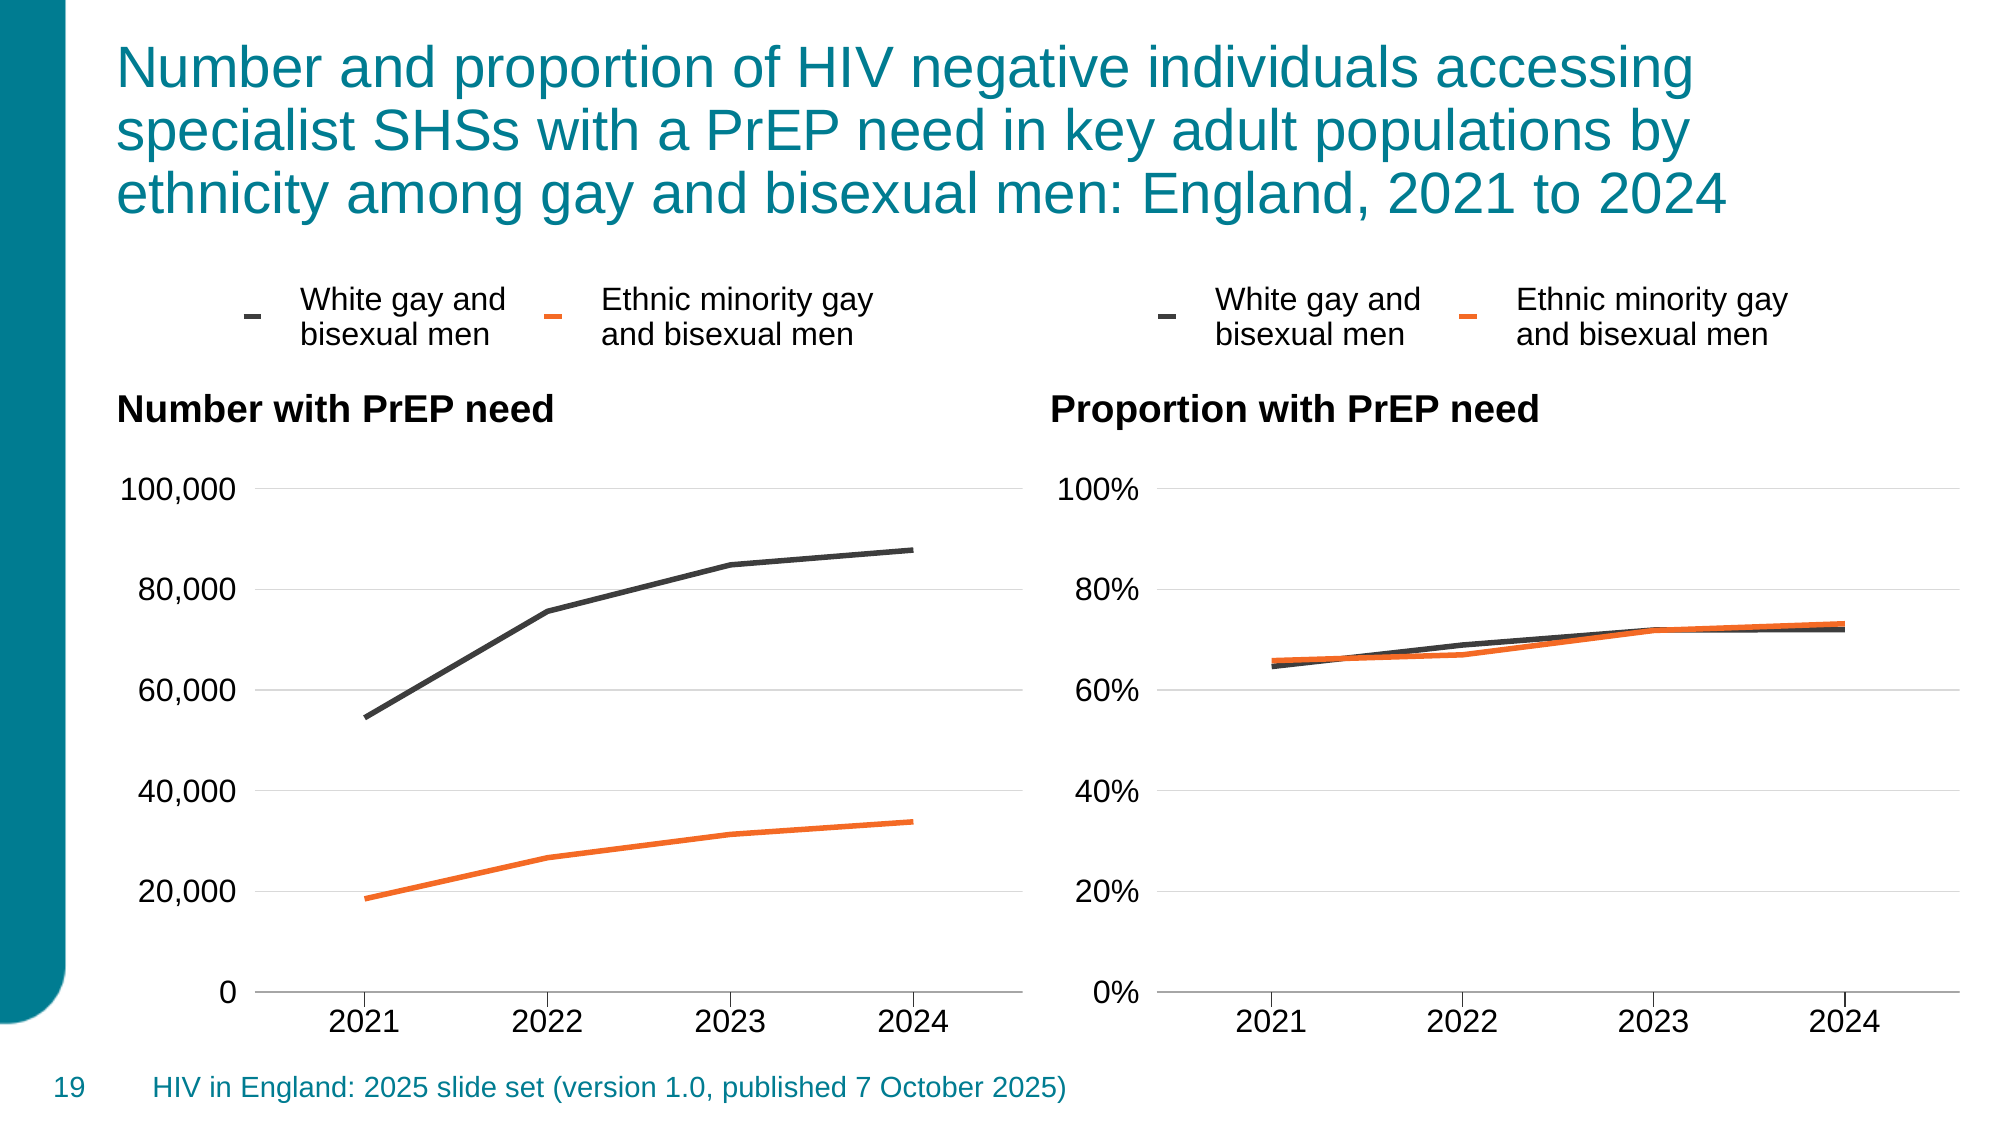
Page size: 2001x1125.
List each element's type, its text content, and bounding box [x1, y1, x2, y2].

text_box [37, 1056, 136, 1117]
picture [86, 247, 1960, 1074]
title Number and proportion of HIV negative individuals accessing specialist SHSs with a PrEP need in key adult populations by ethnicity among gay and bisexual men: England, 2021 to 2024 [101, 29, 1926, 230]
text_box HIV in England: 2025 slide set (version 1.0, published 7 October 2025) [137, 1056, 1780, 1116]
